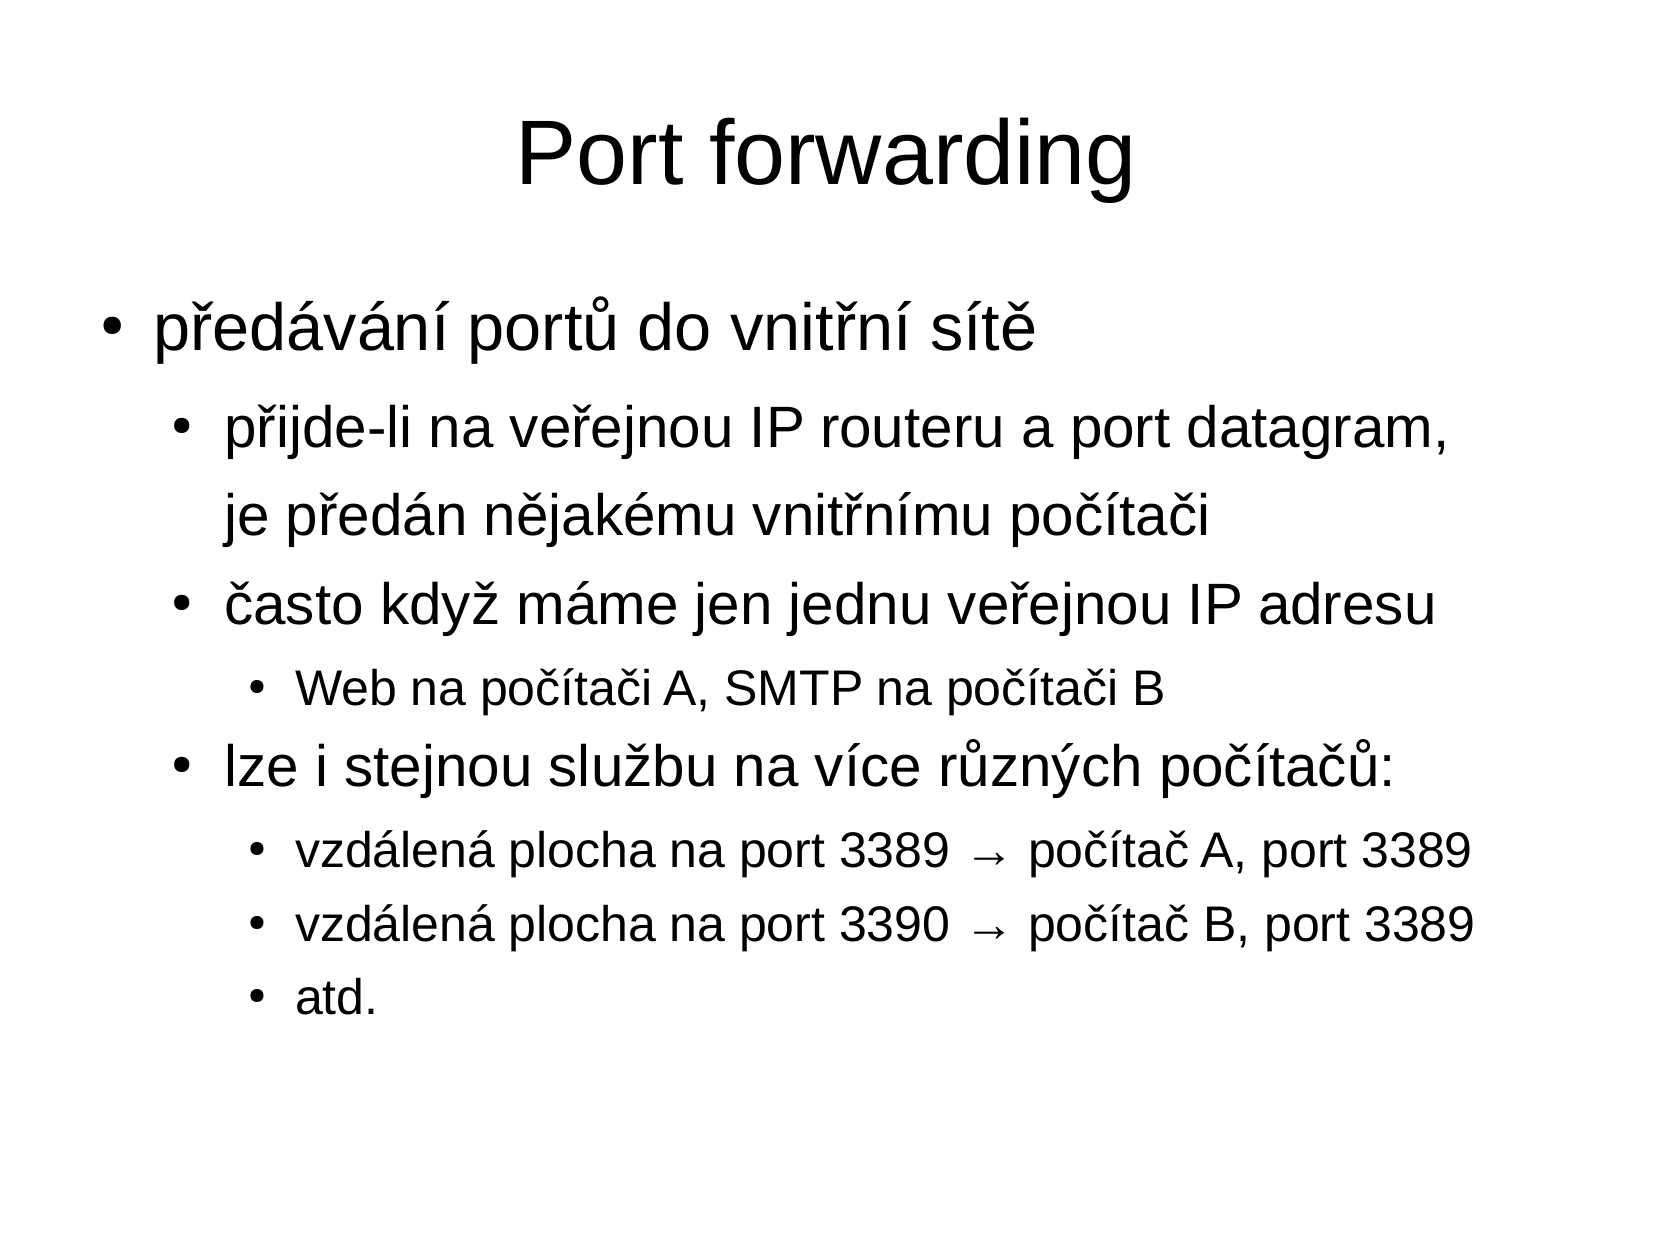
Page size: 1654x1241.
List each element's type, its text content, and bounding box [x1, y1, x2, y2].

title Port forwarding [82, 49, 1571, 257]
list předávání portů do vnitřní sítě přijde-li na veřejnou IP routeru a port datagram, je předán nějakému vnitřnímu počítači často když máme jen jednu veřejnou IP adresu Web na počítači A, SMTP na počítači B lze i stejnou službu na více různých počítačů: vzdálená plocha na port 3389 → počítač A, port 3389 vzdálená plocha na port 3390 → počítač B, port 3389 atd. [82, 290, 1571, 1026]
